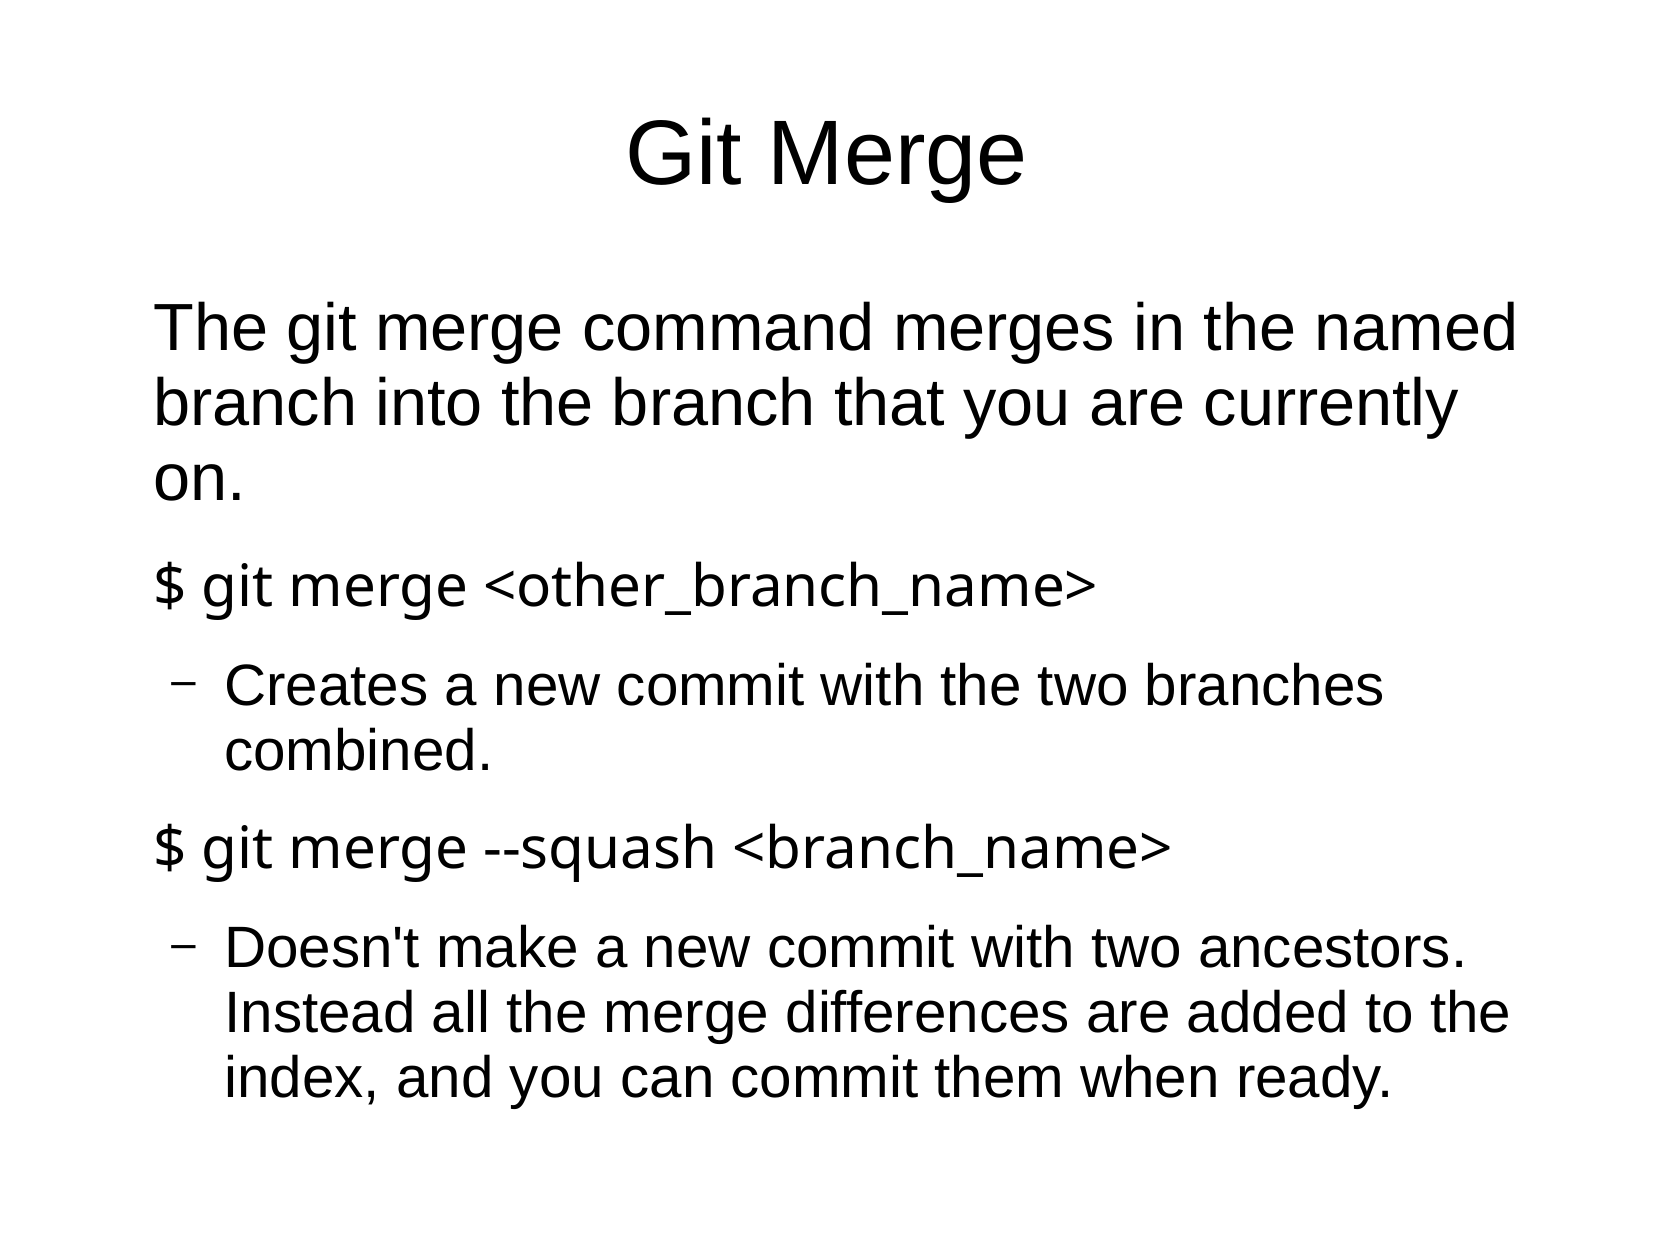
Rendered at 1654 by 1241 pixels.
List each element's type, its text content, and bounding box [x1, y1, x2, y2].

title Git Merge [82, 49, 1571, 257]
list The git merge command merges in the named branch into the branch that you are currently on. $ git merge <other_branch_name> Creates a new commit with the two branches combined. $ git merge --squash <branch_name> Doesn't make a new commit with two ancestors. Instead all the merge differences are added to the index, and you can commit them when ready. [82, 290, 1571, 1141]
